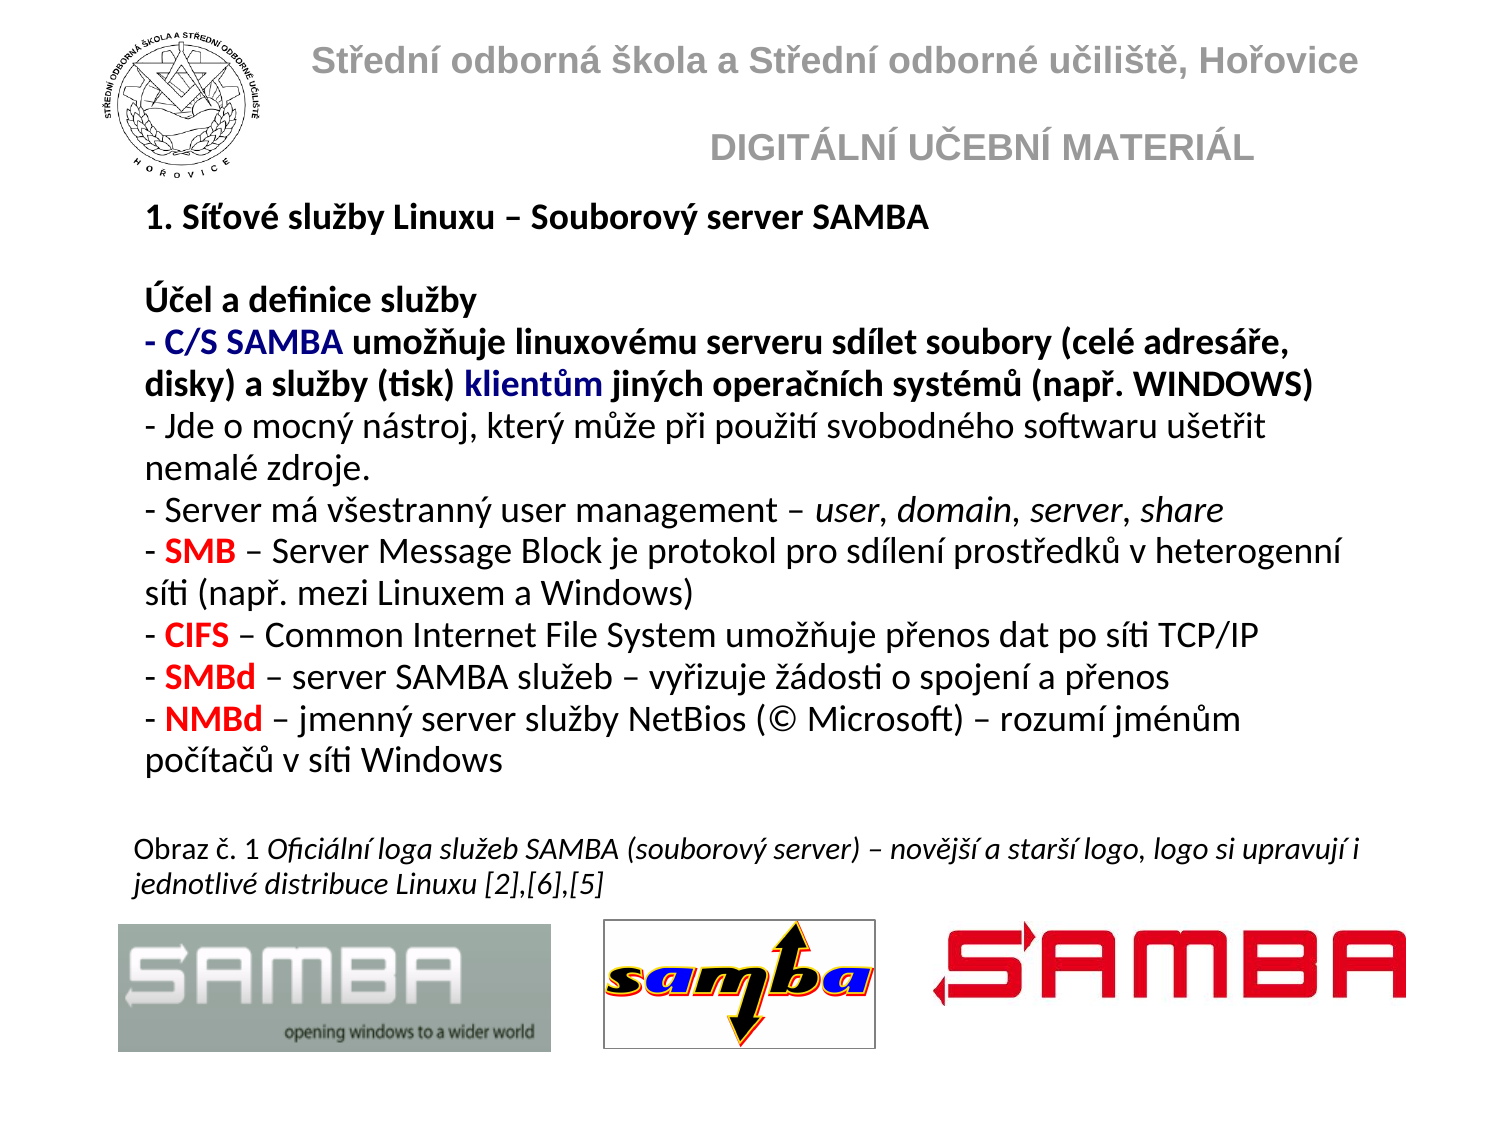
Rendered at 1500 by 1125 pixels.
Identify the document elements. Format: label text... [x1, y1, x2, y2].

picture [102, 31, 260, 178]
text_box 1. Síťové služby Linuxu – Souborový server SAMBA Účel a definice služby - C/S SAMBA umožňuje linuxovému serveru sdílet soubory (celé adresáře, disky) a služby (tisk) klientům jiných operačních systémů (např. WINDOWS) - Jde o mocný nástroj, který může při použití svobodného softwaru ušetřit nemalé zdroje. - Server má všestranný user management – user, domain, server, share - SMB – Server Message Block je protokol pro sdílení prostředků v heterogenní síti (např. mezi Linuxem a Windows) - CIFS – Common Internet File System umožňuje přenos dat po síti TCP/IP - SMBd – server SAMBA služeb – vyřizuje žádosti o spojení a přenos - NMBd – jmenný server služby NetBios (© Microsoft) – rozumí jménům počítačů v síti Windows [129, 188, 1371, 789]
text_box Obraz č. 1 Oficiální loga služeb SAMBA (souborový server) – novější a starší logo, logo si upravují i jednotlivé distribuce Linuxu [2],[6],[5] [118, 823, 1441, 910]
picture [604, 921, 875, 1048]
picture [933, 921, 1406, 1006]
picture [118, 924, 551, 1052]
